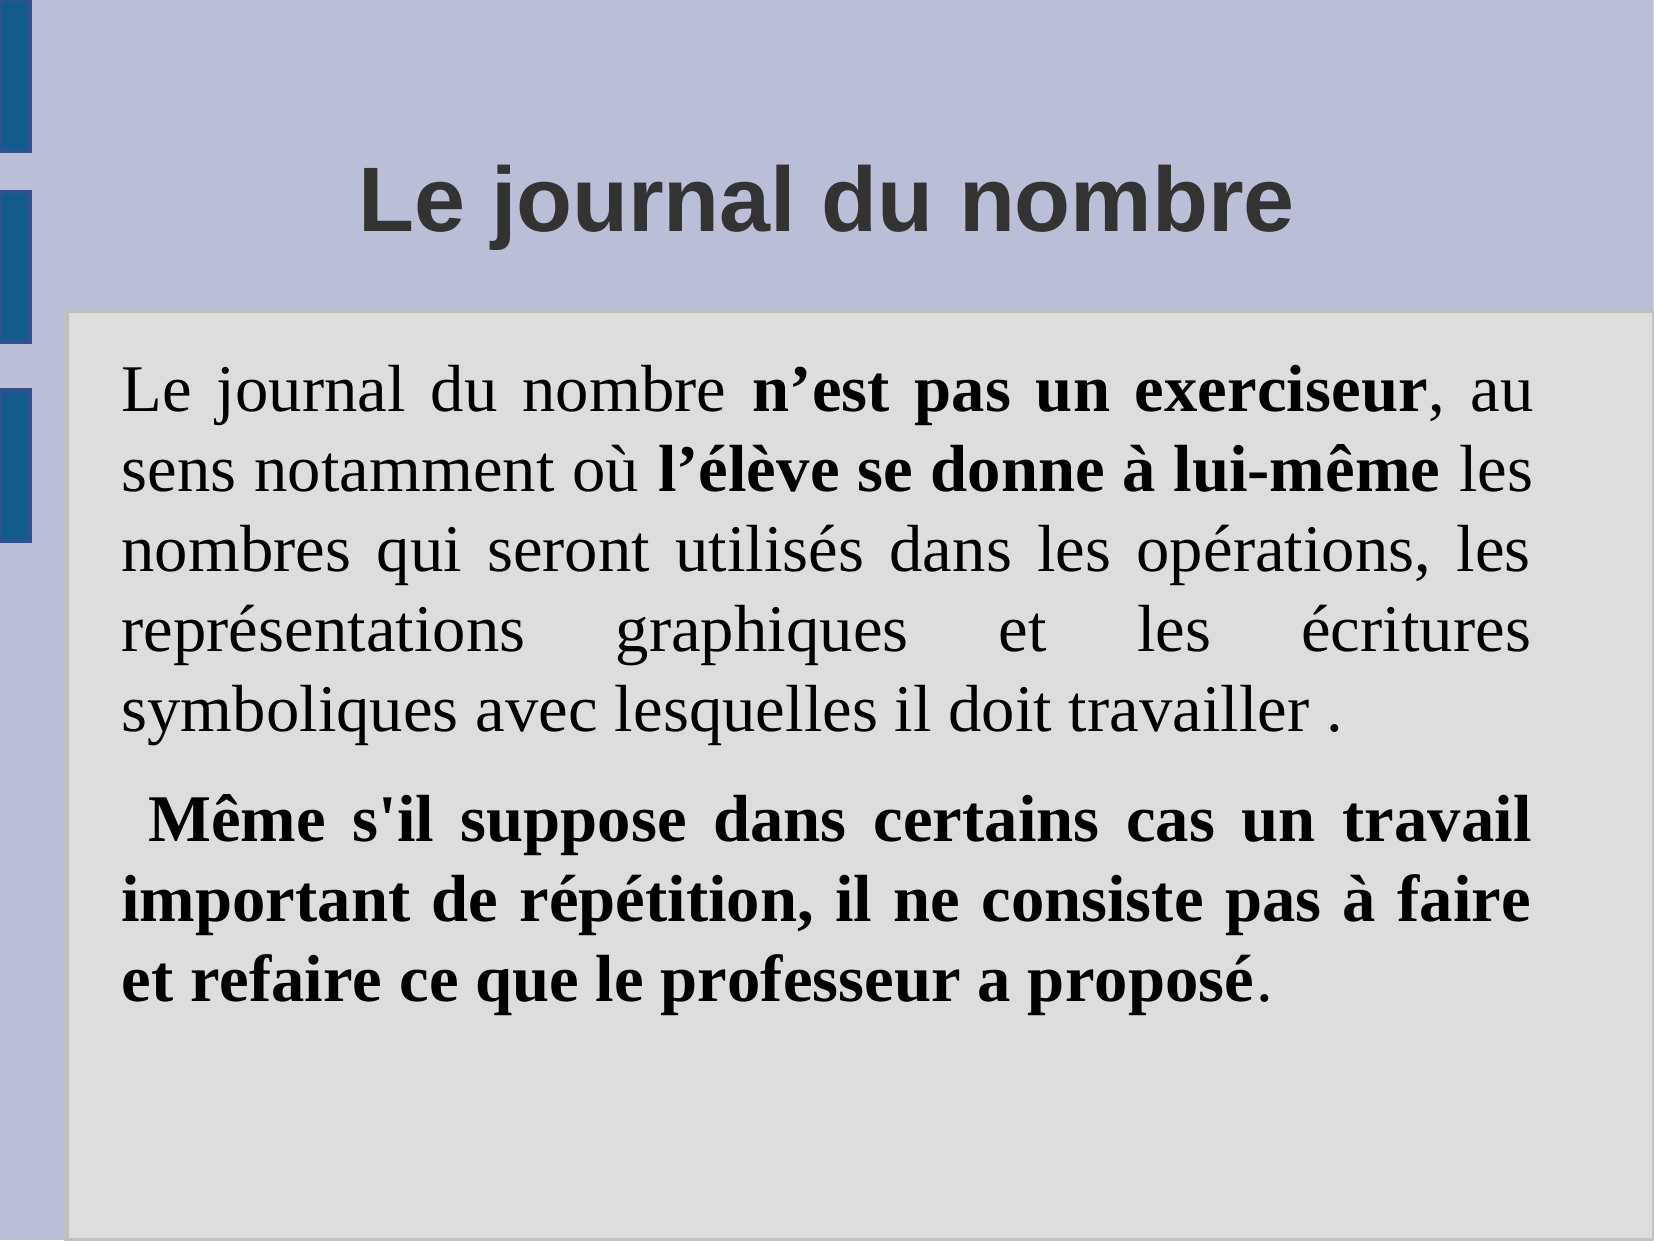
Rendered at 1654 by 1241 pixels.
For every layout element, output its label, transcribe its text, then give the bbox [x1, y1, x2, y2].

list Le journal du nombre n’est pas un exerciseur, au sens notamment où l’élève se donne à lui-même les nombres qui seront utilisés dans les opérations, les représentations graphiques et les écritures symboliques avec lesquelles il doit travailler . Même s'il suppose dans certains cas un travail important de répétition, il ne consiste pas à faire et refaire ce que le professeur a proposé. [121, 344, 1534, 1127]
title Le journal du nombre [121, 91, 1534, 299]
